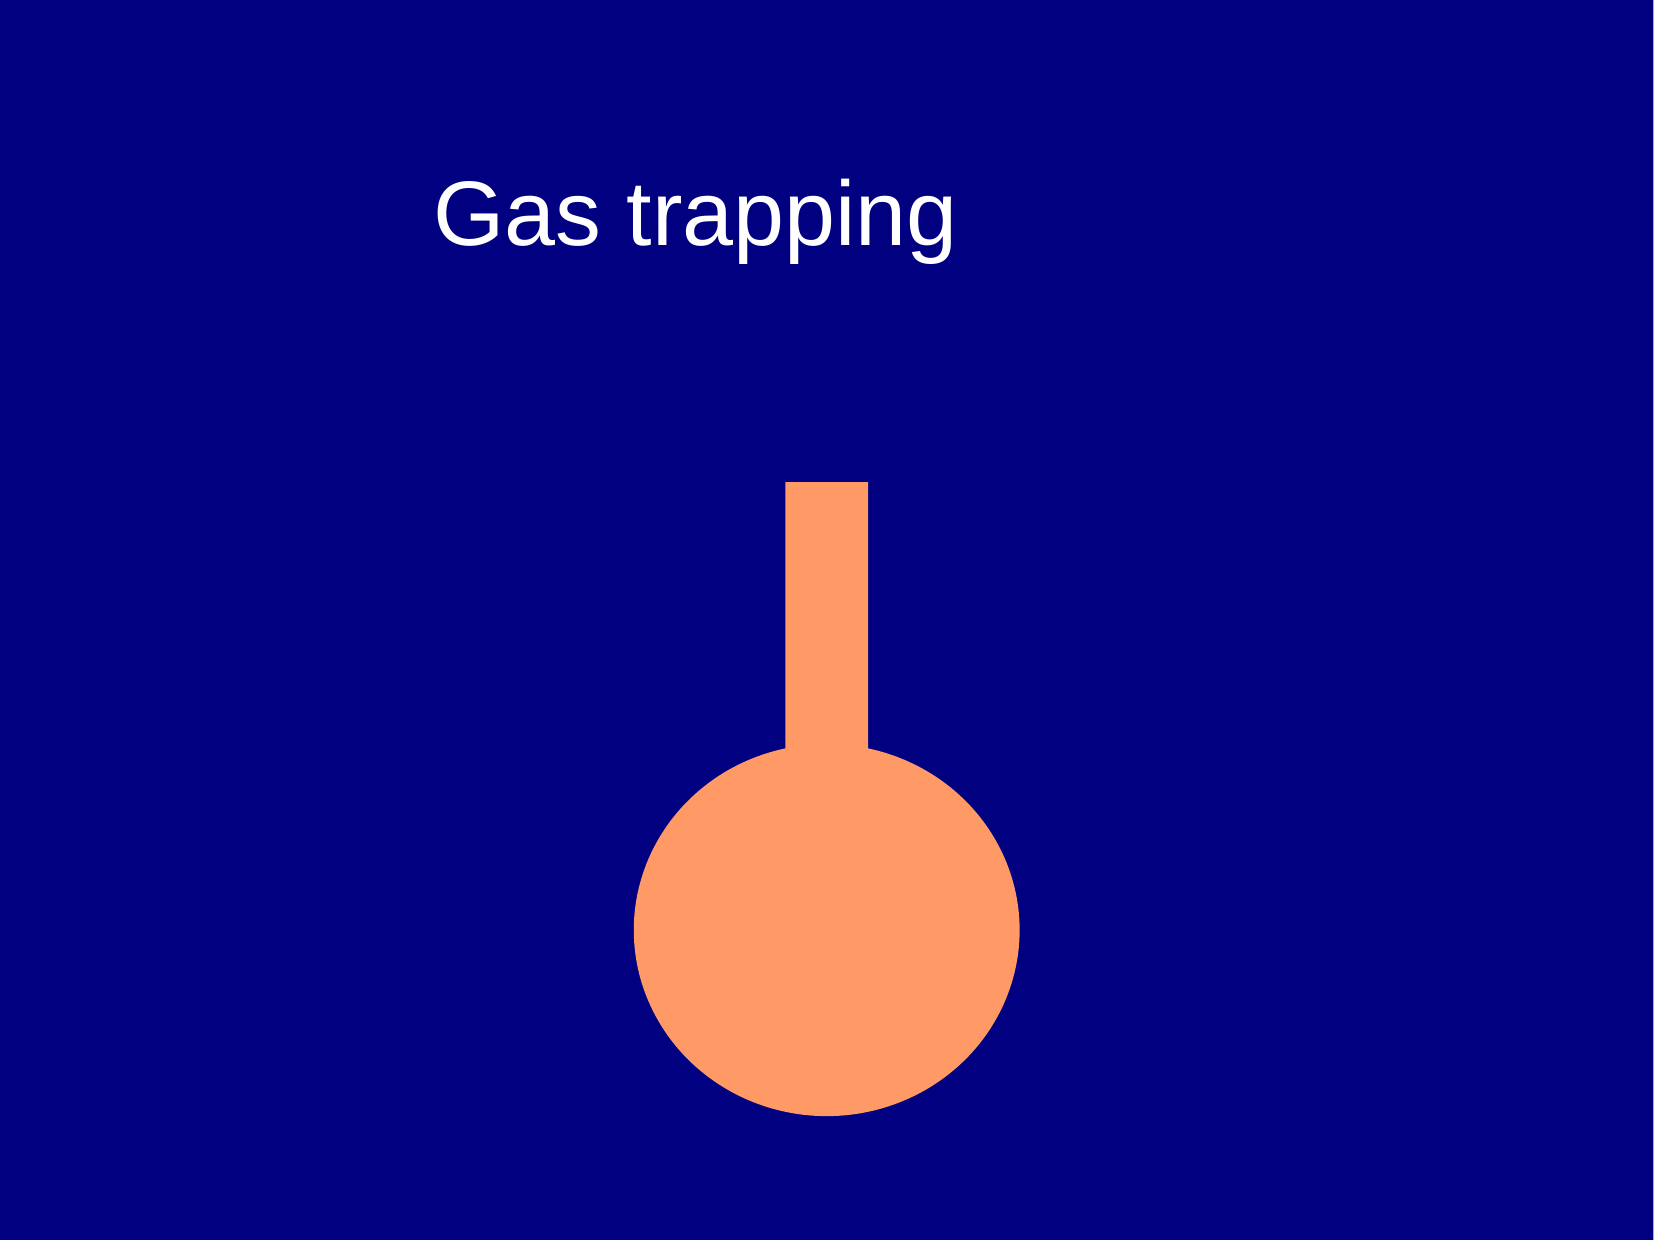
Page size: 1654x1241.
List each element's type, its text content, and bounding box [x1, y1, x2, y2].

title Gas trapping [124, 110, 1268, 317]
text_box [633, 482, 1020, 1117]
